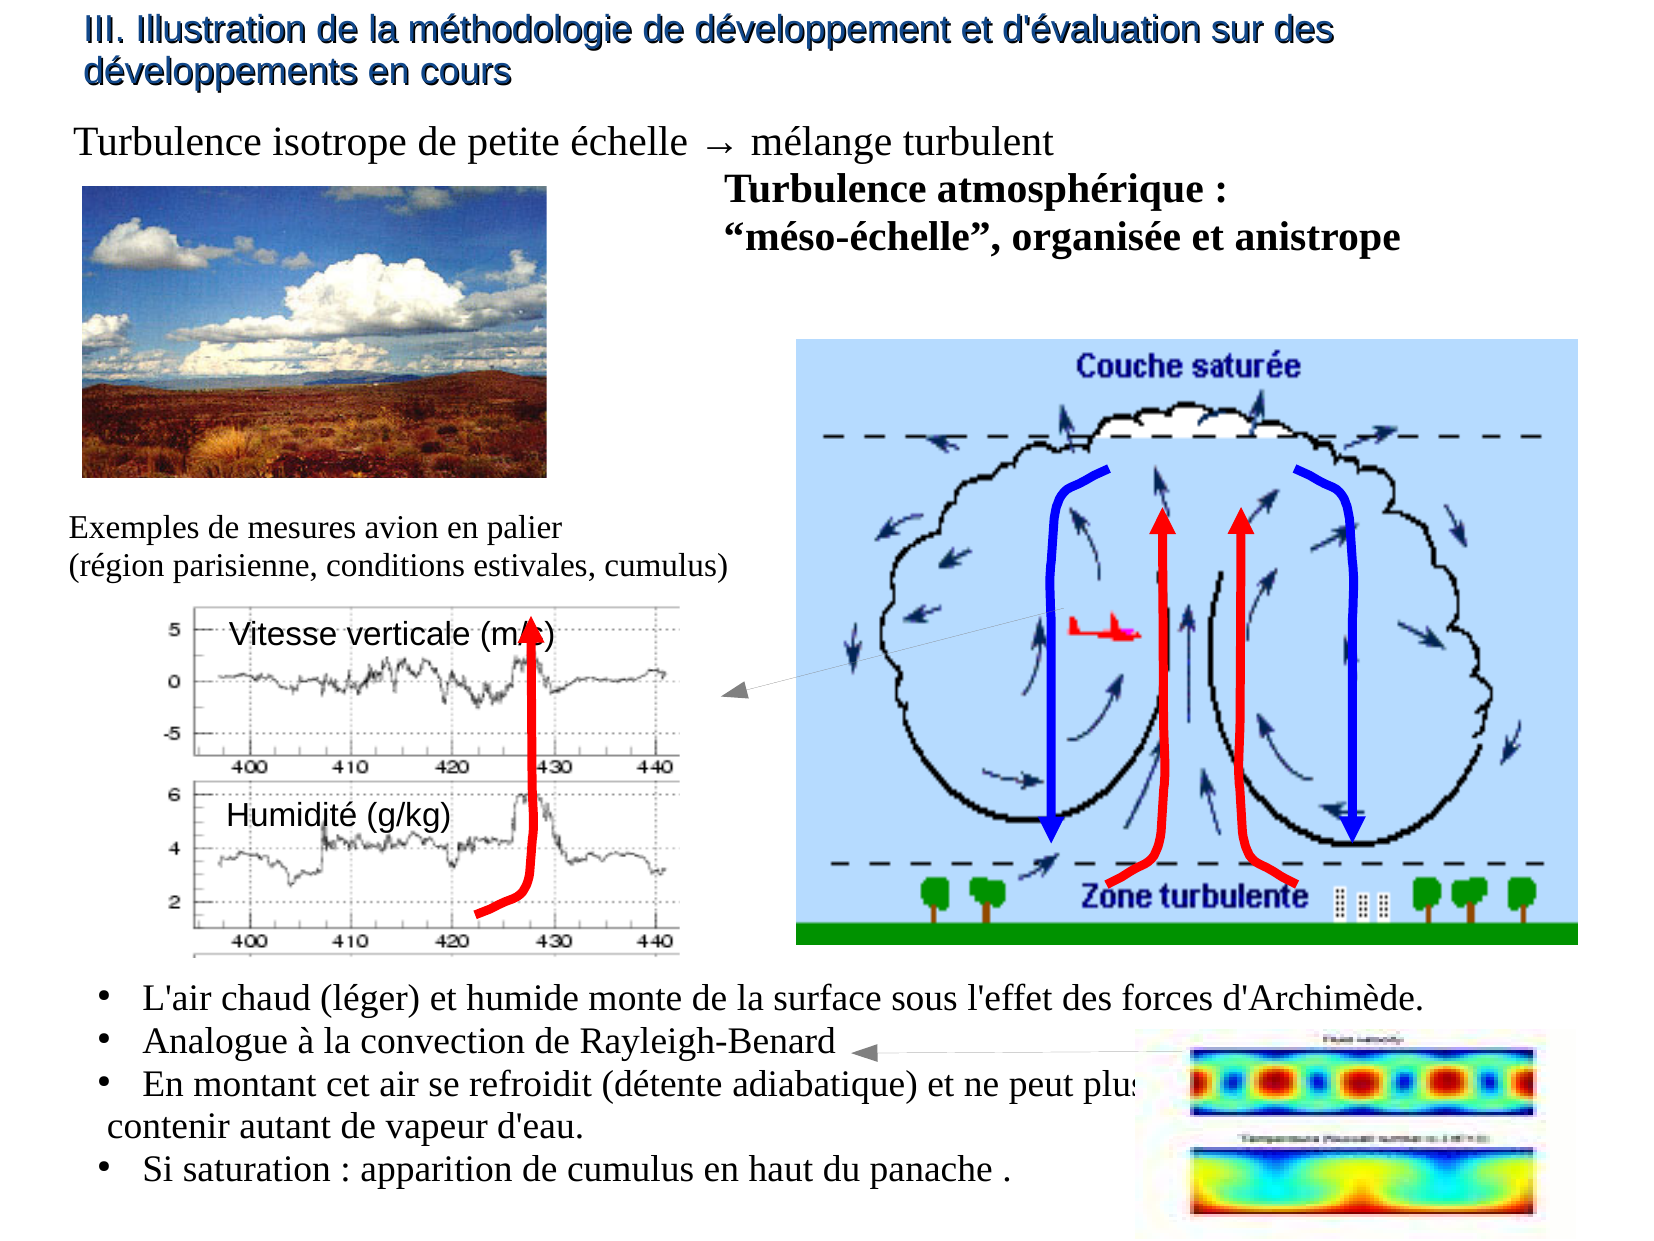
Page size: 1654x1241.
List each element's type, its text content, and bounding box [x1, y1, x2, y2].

picture [162, 655, 680, 958]
picture [796, 339, 1578, 945]
text_box Vitesse verticale (m/s)‏ [213, 604, 587, 652]
text_box Turbulence isotrope de petite échelle → mélange turbulent‏ Turbulence atmosphérique : “méso-échelle”, organisée et anistrope [58, 109, 1599, 273]
text_box Exemples de mesures avion en palier (région parisienne, conditions estivales, cumulus)‏ [53, 500, 871, 655]
text_box III. Illustration de la méthodologie de développement et d'évaluation sur des développements en cours [68, 0, 1615, 116]
picture [82, 186, 547, 478]
text_box Humidité (g/kg)‏ [211, 785, 489, 833]
text_box L'air chaud (léger) et humide monte de la surface sous l'effet des forces d'Archimède. Analogue à la convection de Rayleigh-Benard En montant cet air se refroidit (détente adiabatique) et ne peut plus contenir autant de vapeur d'eau. Si saturation : apparition de cumulus en haut du panache . [82, 969, 1591, 1188]
picture [1135, 1029, 1576, 1239]
